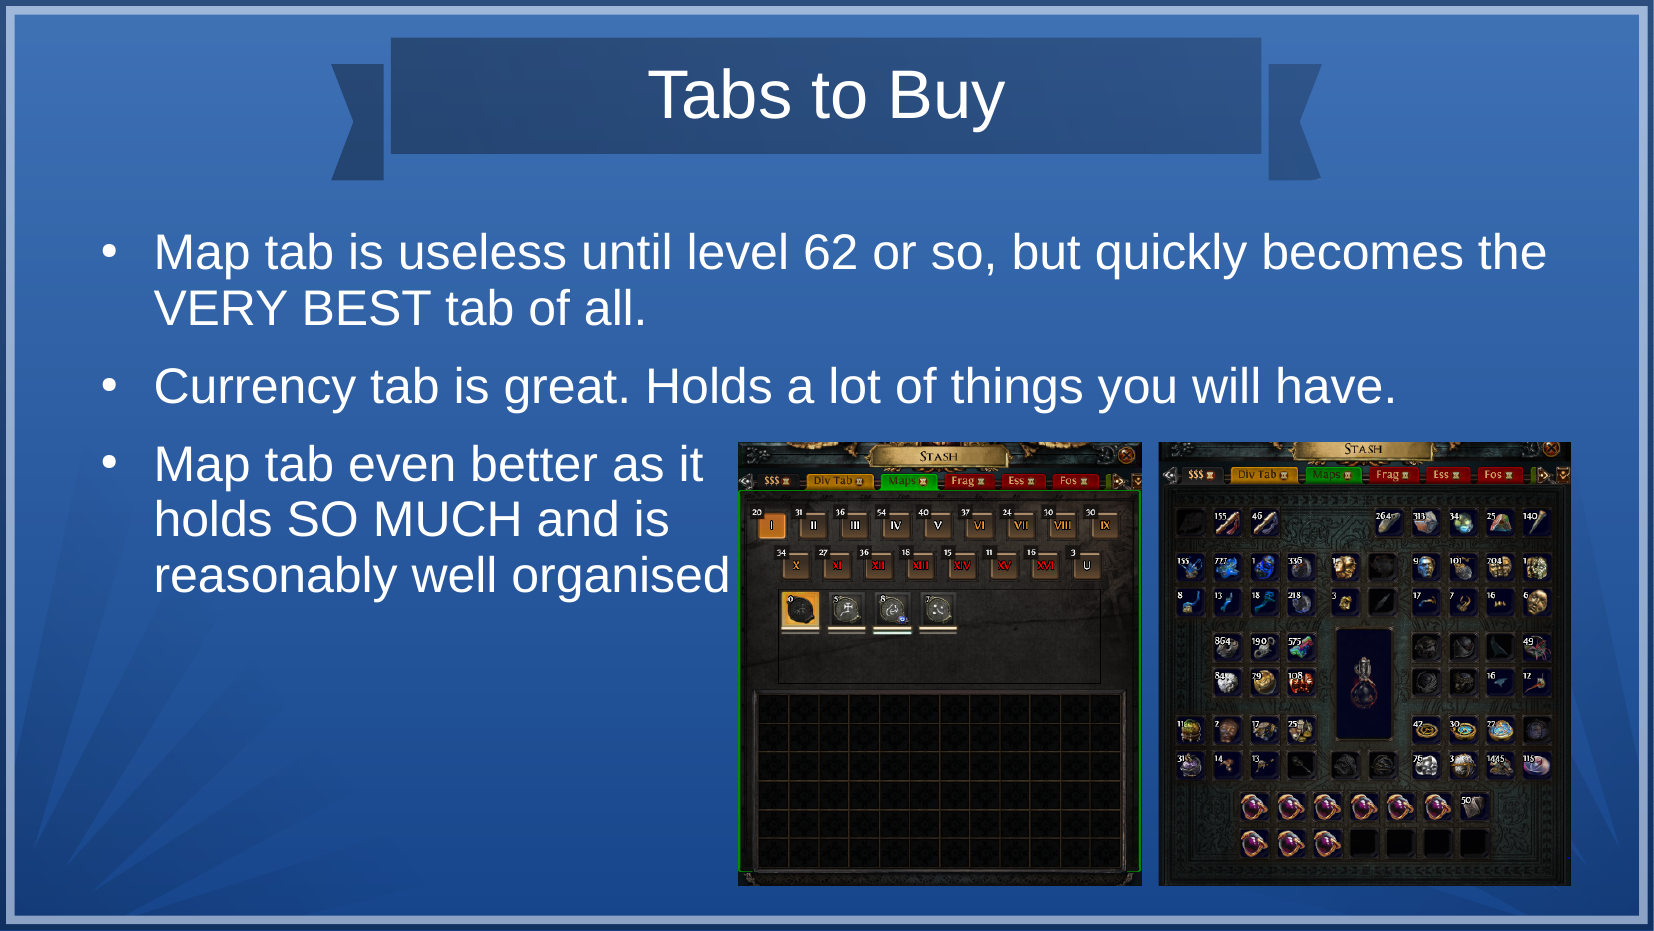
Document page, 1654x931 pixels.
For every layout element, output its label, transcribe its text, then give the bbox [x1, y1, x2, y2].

picture [1158, 442, 1571, 886]
list Map tab is useless until level 62 or so, but quickly becomes the VERY BEST tab of all. Currency tab is great. Holds a lot of things you will have. Map tab even better as it holds SO MUCH and is reasonably well organised [82, 224, 1571, 848]
picture [738, 442, 1142, 886]
title Tabs to Buy [389, 35, 1264, 154]
